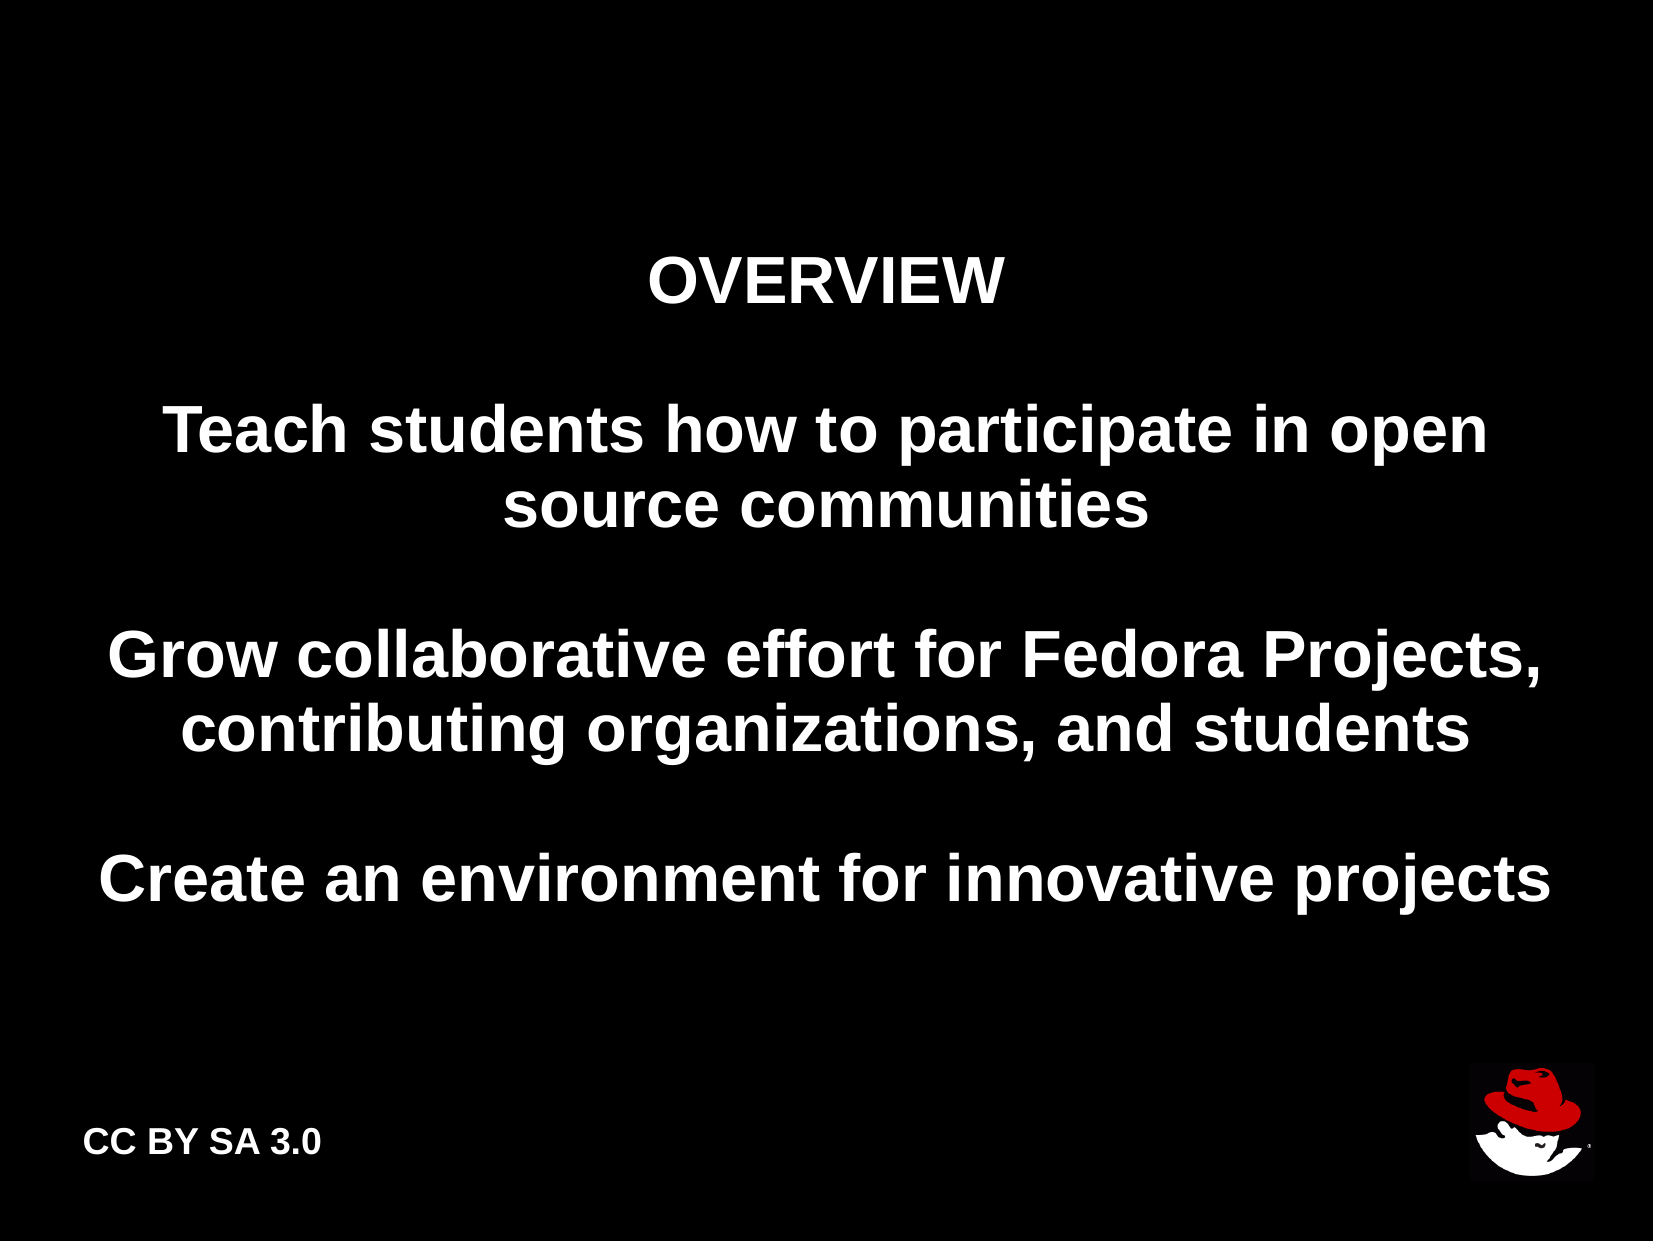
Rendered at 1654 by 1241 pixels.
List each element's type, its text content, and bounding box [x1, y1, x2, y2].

text_box CC BY SA 3.0 [82, 1109, 1571, 1174]
subtitle OVERVIEW Teach students how to participate in open source communities Grow collaborative effort for Fedora Projects, contributing organizations, and students Create an environment for innovative projects [82, 49, 1571, 1109]
picture [1470, 1063, 1594, 1182]
